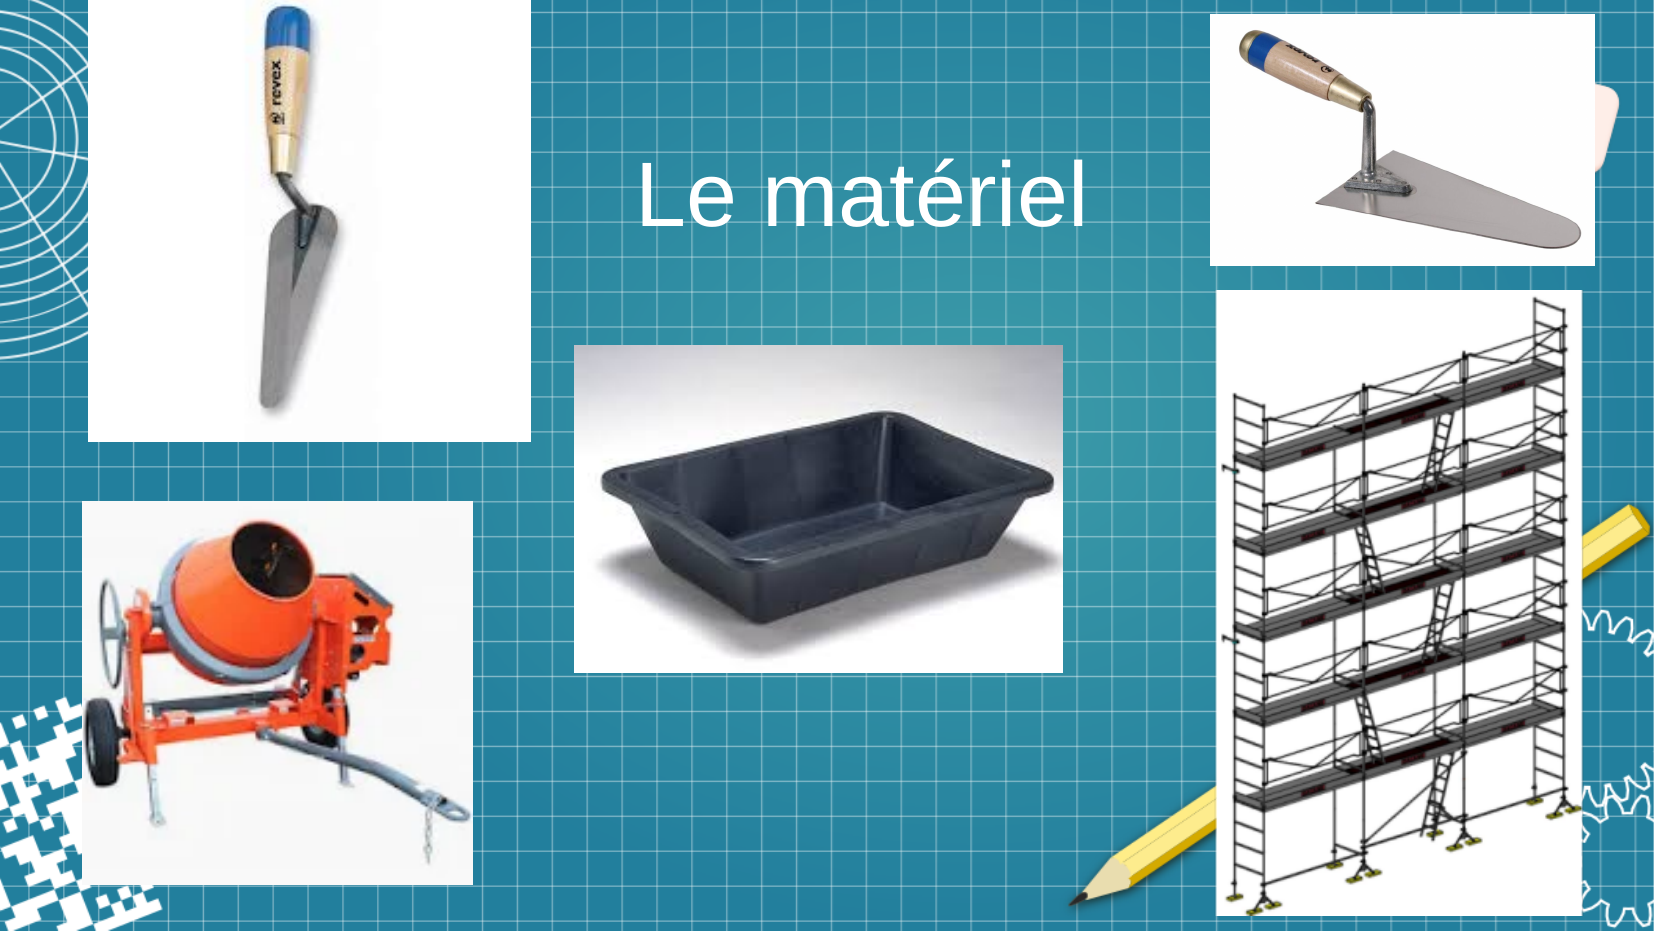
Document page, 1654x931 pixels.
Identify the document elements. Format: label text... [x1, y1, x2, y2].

picture [0, 0, 1654, 931]
title Le matériel [531, 88, 1607, 302]
